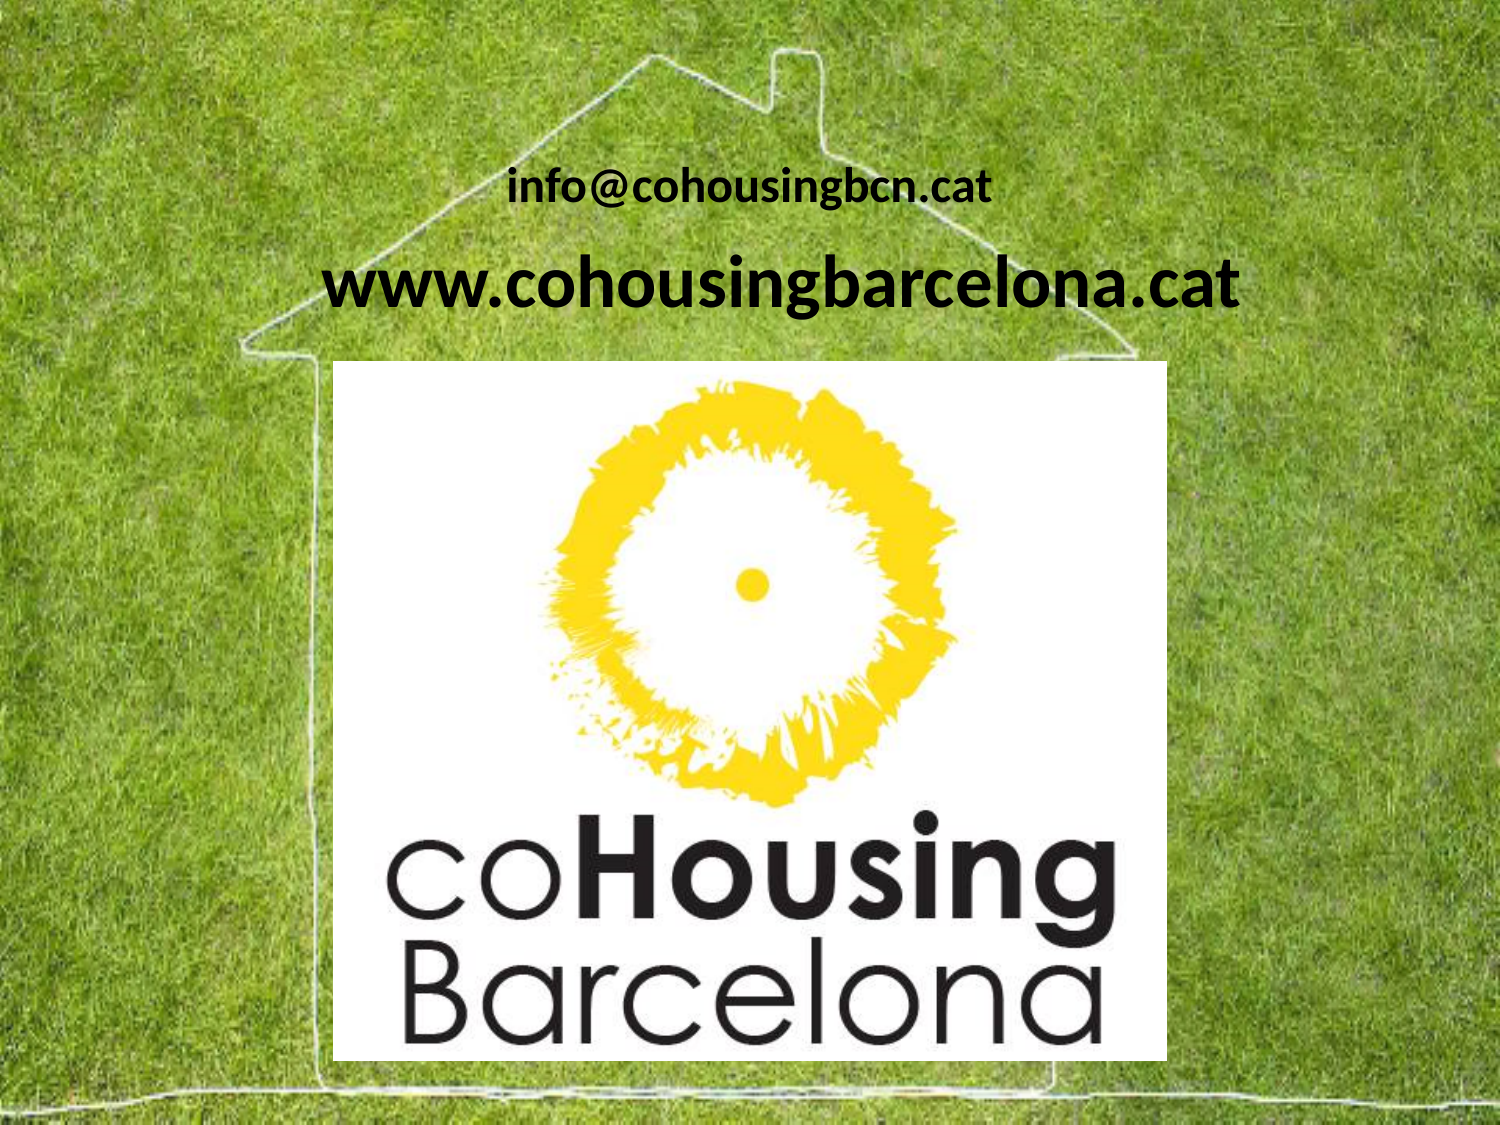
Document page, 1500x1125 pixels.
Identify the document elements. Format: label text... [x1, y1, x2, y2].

text_box www.cohousingbarcelona.cat [306, 224, 1258, 330]
text_box info@cohousingbcn.cat [491, 145, 1008, 220]
picture [0, 0, 1500, 1125]
